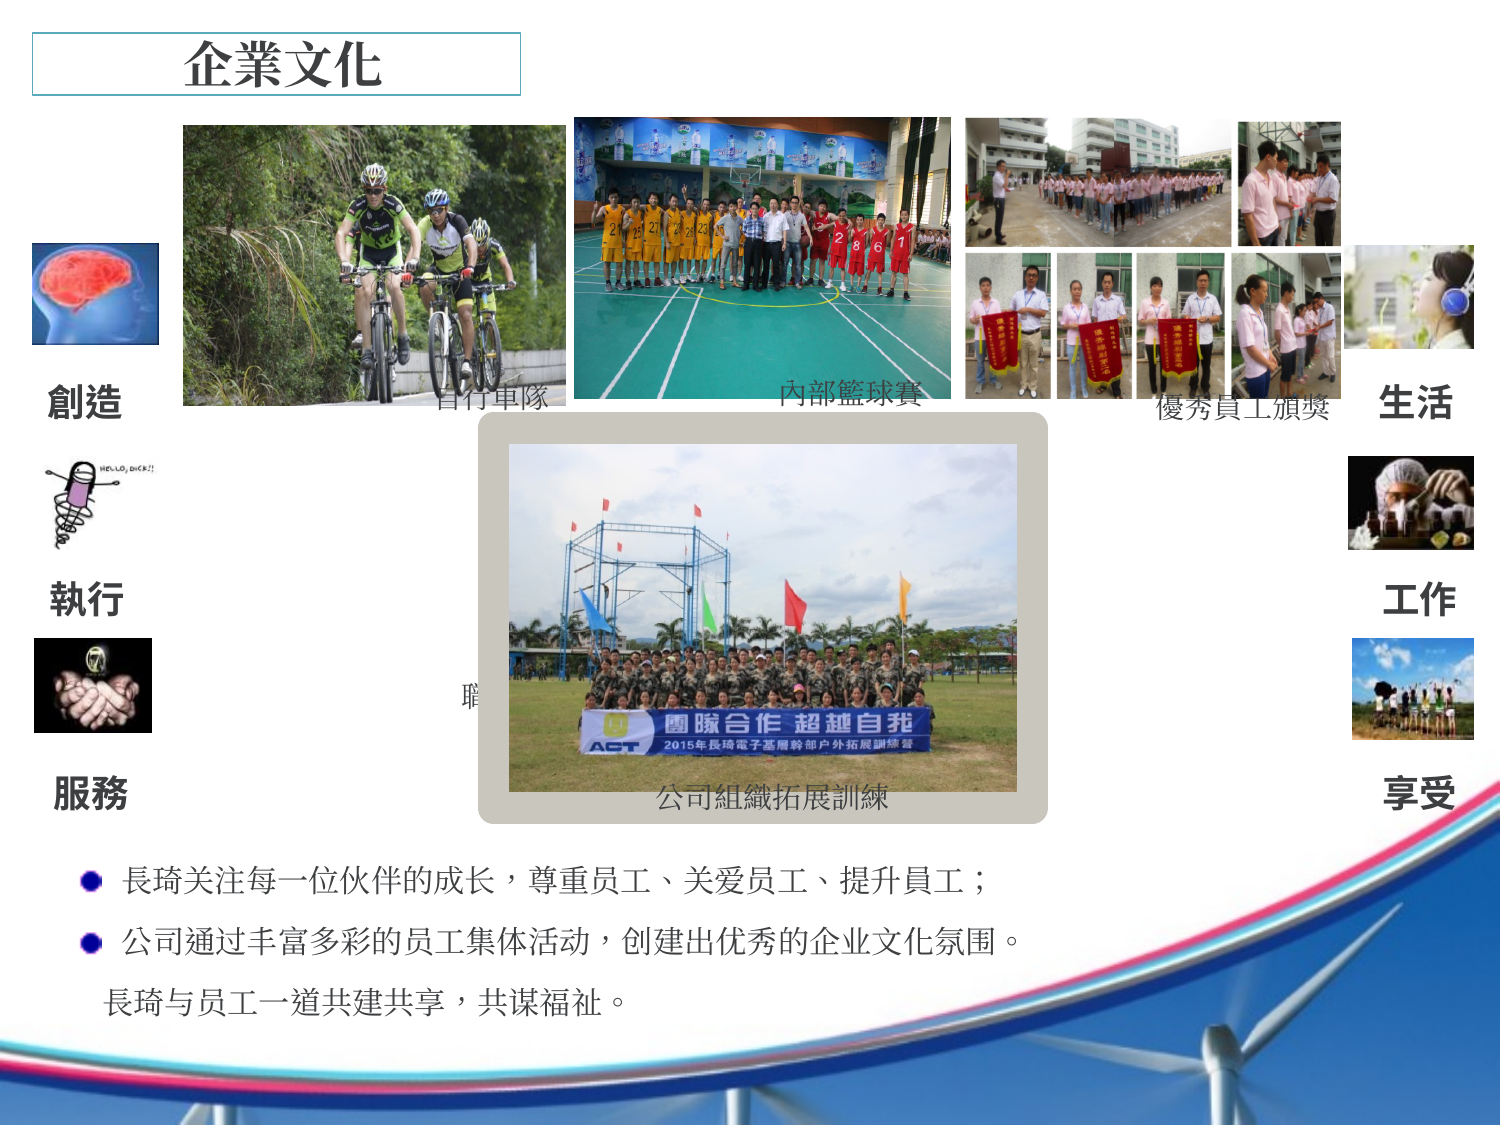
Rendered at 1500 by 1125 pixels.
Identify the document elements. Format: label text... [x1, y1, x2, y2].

text_box 企業文化 [38, 26, 529, 101]
text_box 內部籃球賽 [763, 367, 940, 412]
text_box 享受 [1367, 762, 1473, 822]
text_box 優秀員工頒獎 [1140, 382, 1346, 432]
text_box 職業健康科普講習 [446, 670, 478, 721]
picture [0, 0, 1500, 1125]
text_box 生活 [1363, 372, 1469, 432]
text_box 長琦关注每一位伙伴的成长，尊重员工、关爱员工、提升員工； 公司通过丰富多彩的员工集体活动，创建出优秀的企业文化氛围。 長琦与员工一道共建共享，共谋福祉。 [56, 846, 1368, 1030]
text_box 公司組織拓展訓練 [641, 771, 905, 822]
text_box 工作 [1367, 568, 1473, 629]
text_box 創造 [32, 372, 138, 432]
text_box 執行 [34, 568, 140, 629]
text_box 自行車隊 [418, 371, 565, 422]
text_box 服務 [38, 762, 144, 822]
